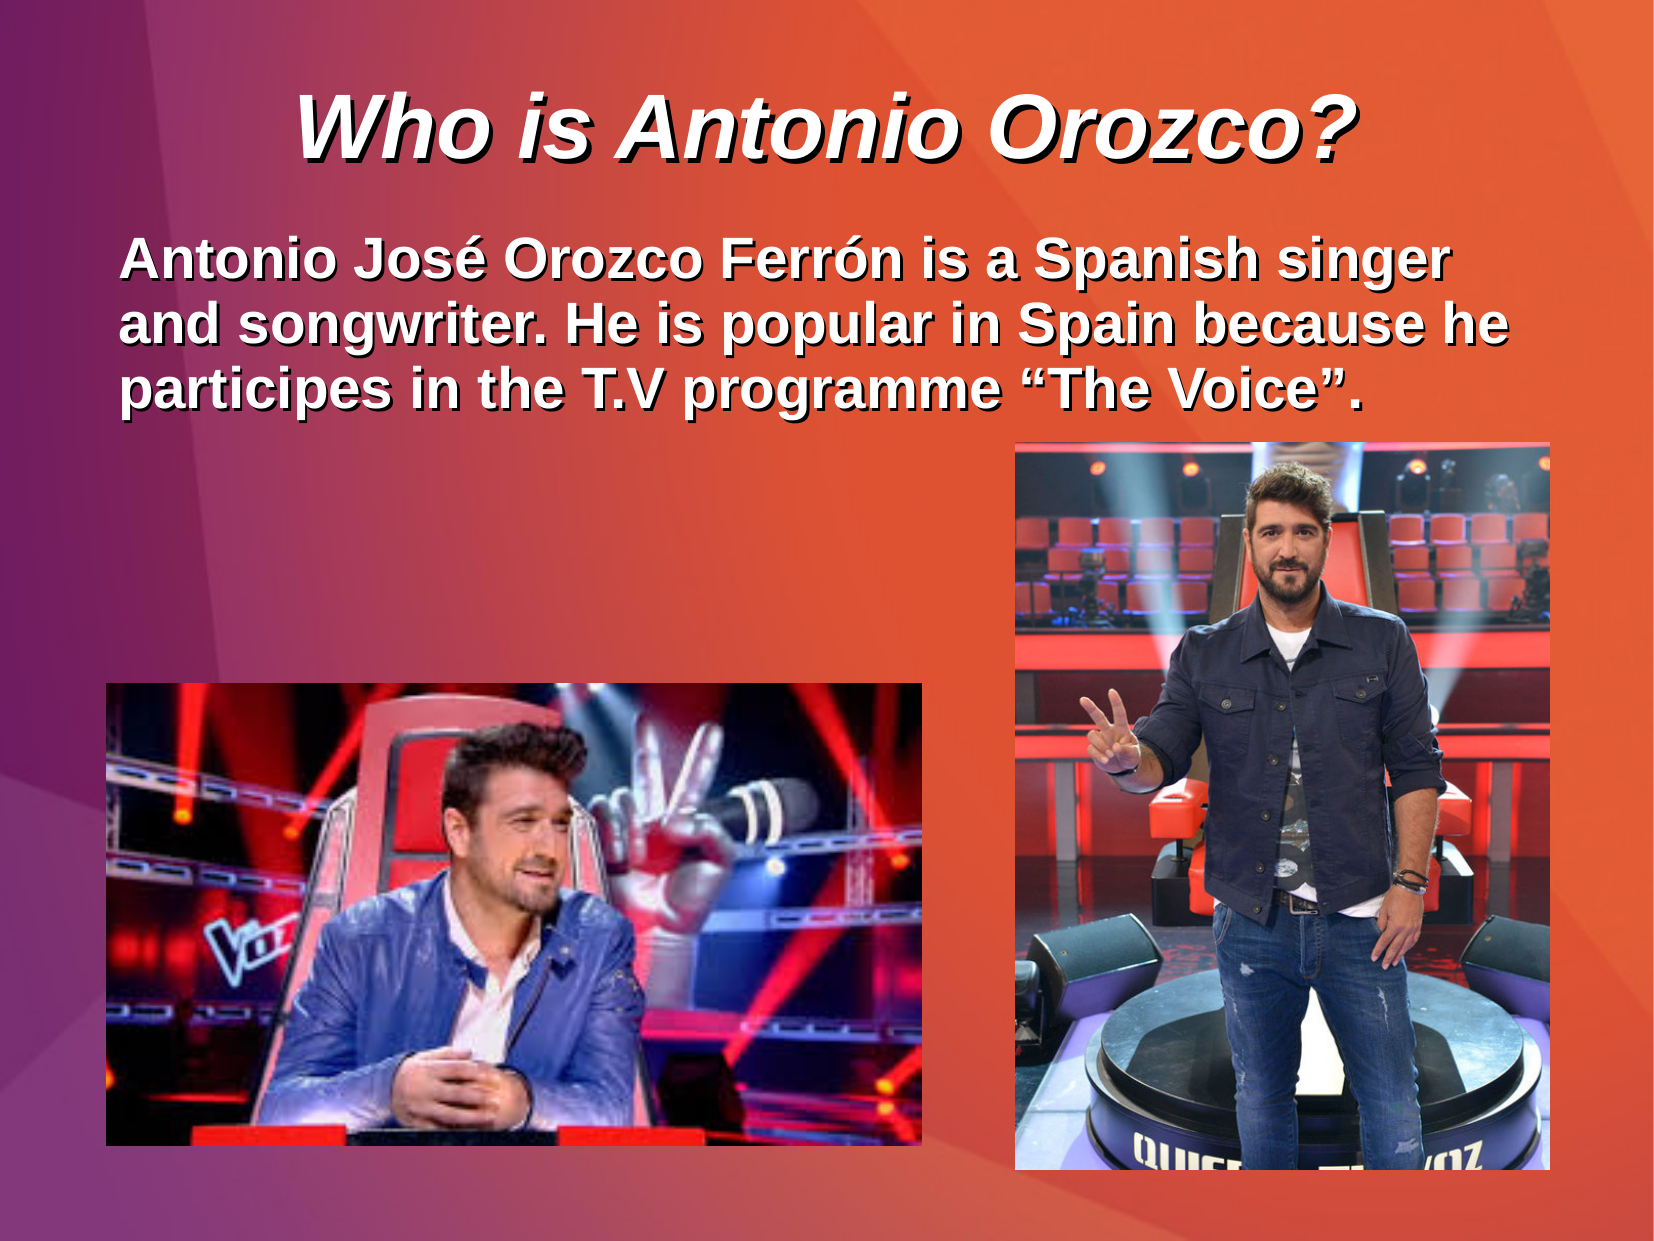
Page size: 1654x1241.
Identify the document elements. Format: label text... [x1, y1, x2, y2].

title Who is Antonio Orozco? [82, 23, 1571, 231]
list Antonio José Orozco Ferrón is a Spanish singer and songwriter. He is popular in Spain because he participes in the T.V programme “The Voice”. [47, 225, 1536, 945]
picture [0, 0, 1654, 1241]
